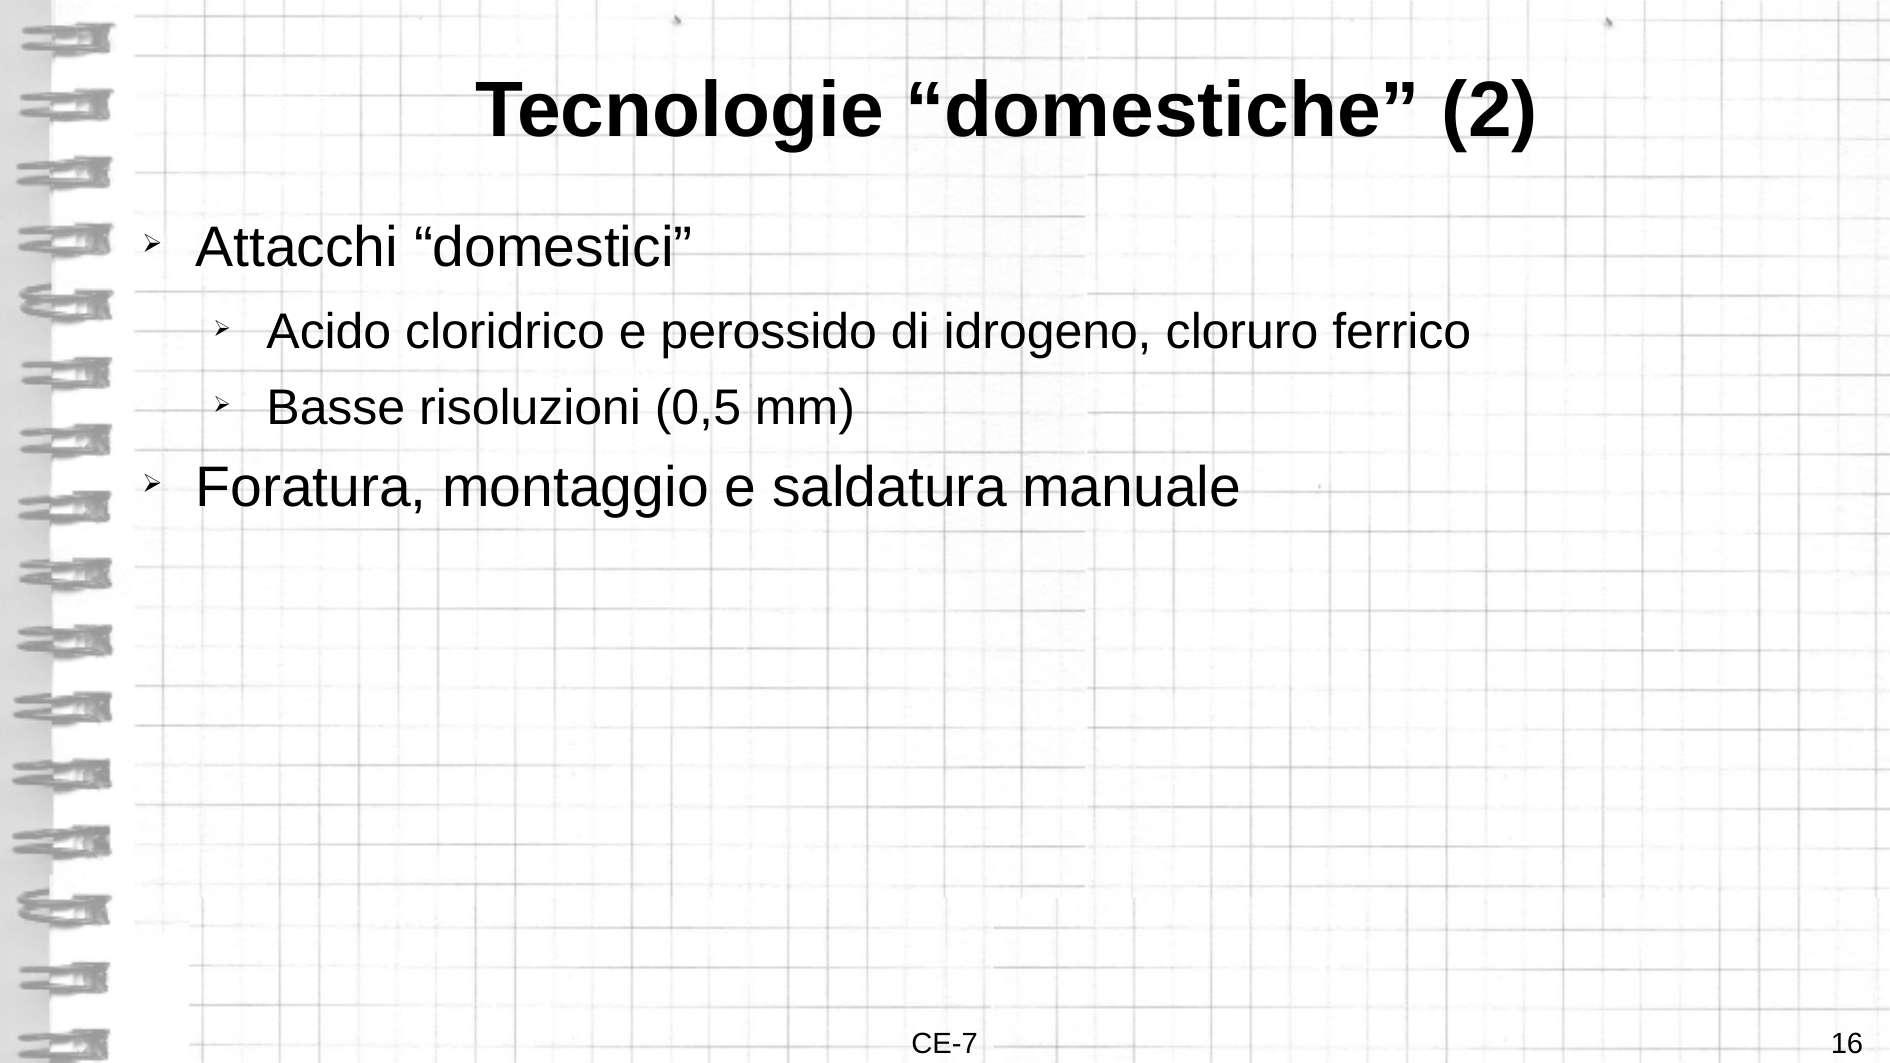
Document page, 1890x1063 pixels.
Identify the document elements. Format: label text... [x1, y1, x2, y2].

picture [0, 0, 1890, 1063]
title Tecnologie “domestiche” (2) [124, 20, 1890, 198]
list Attacchi “domestici” Acido cloridrico e perossido di idrogeno, cloruro ferrico Basse risoluzioni (0,5 mm) Foratura, montaggio e saldatura manuale [124, 214, 1890, 832]
